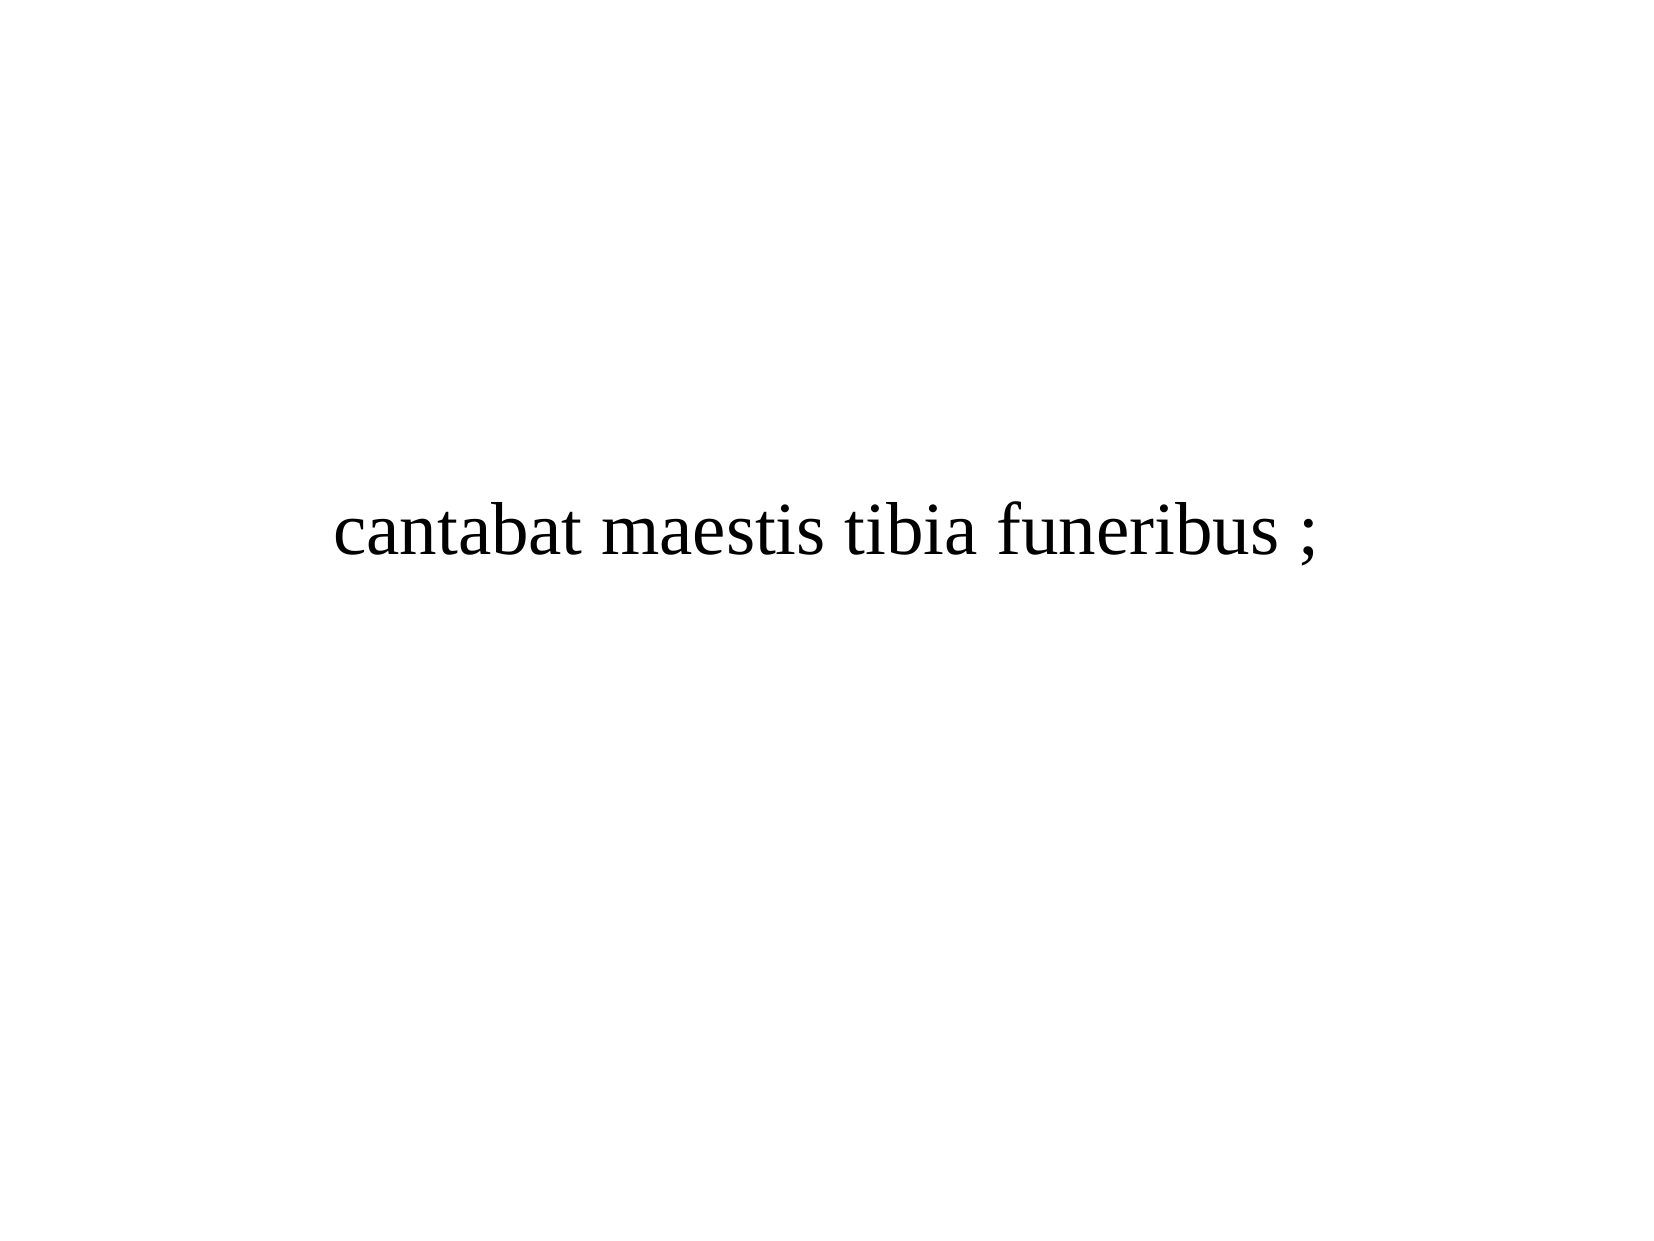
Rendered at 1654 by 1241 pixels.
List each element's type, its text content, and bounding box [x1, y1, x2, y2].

subtitle cantabat maestis tibia funeribus ; [82, 49, 1571, 1010]
